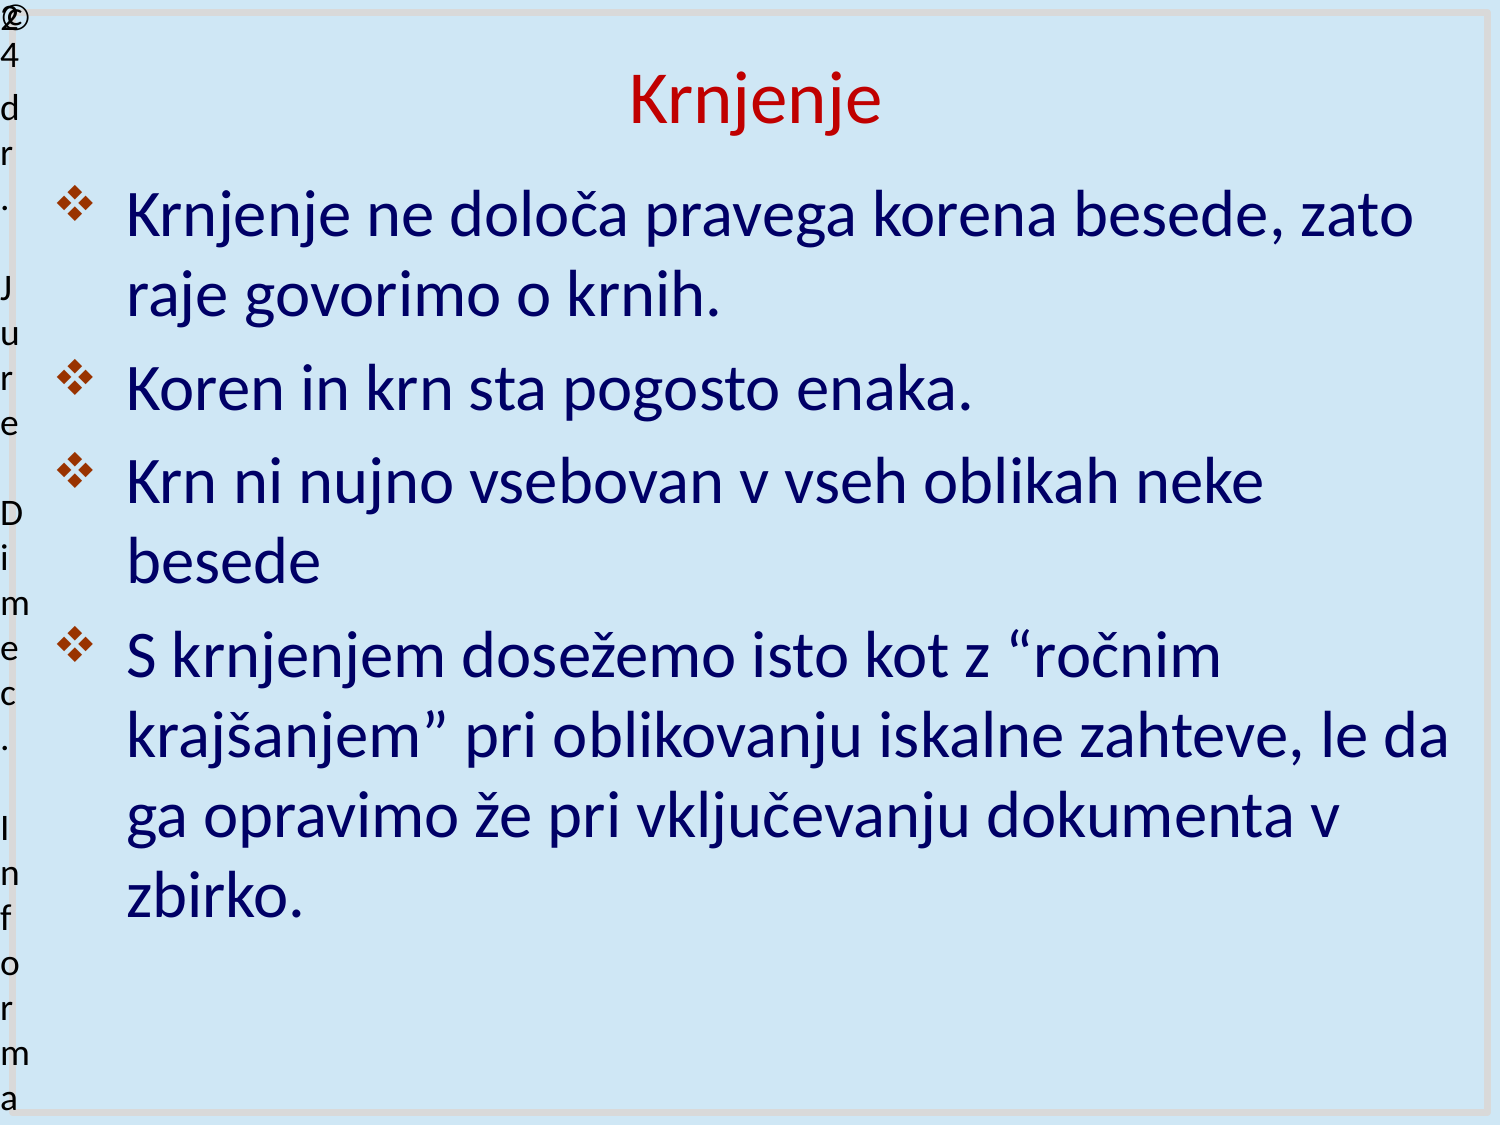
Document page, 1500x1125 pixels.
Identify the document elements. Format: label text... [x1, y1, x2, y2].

title Krnjenje [37, 37, 1475, 150]
list Krnjenje ne določa pravega korena besede, zato raje govorimo o krnih. Koren in krn sta pogosto enaka. Krn ni nujno vsebovan v vseh oblikah neke besede S krnjenjem dosežemo isto kot z “ročnim krajšanjem” pri oblikovanju iskalne zahteve, le da ga opravimo že pri vključevanju dokumenta v zbirko. [37, 162, 1475, 1050]
